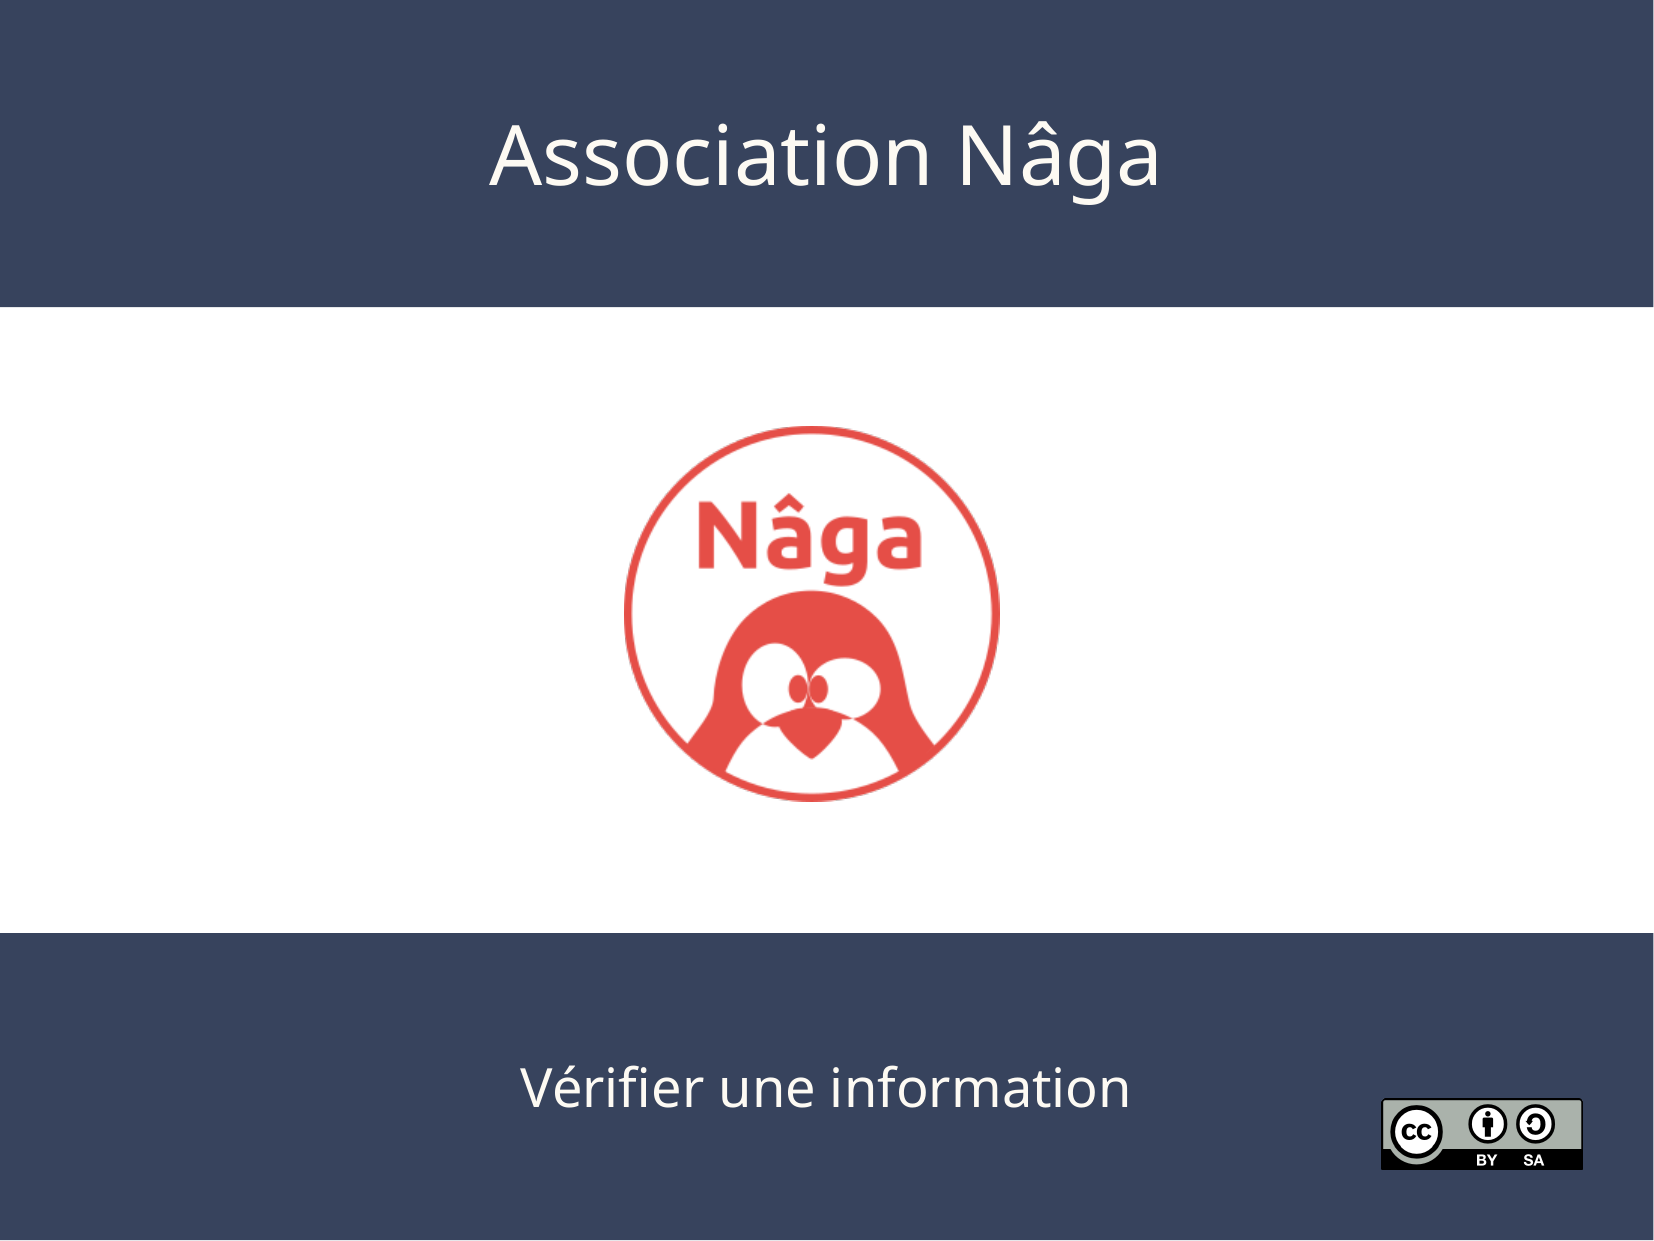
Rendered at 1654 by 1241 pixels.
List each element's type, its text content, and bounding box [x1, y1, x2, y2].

text_box Association Nâga [0, 0, 1654, 308]
picture [624, 426, 1000, 802]
text_box Vérifier une information [0, 933, 1654, 1241]
picture [1381, 1098, 1583, 1170]
